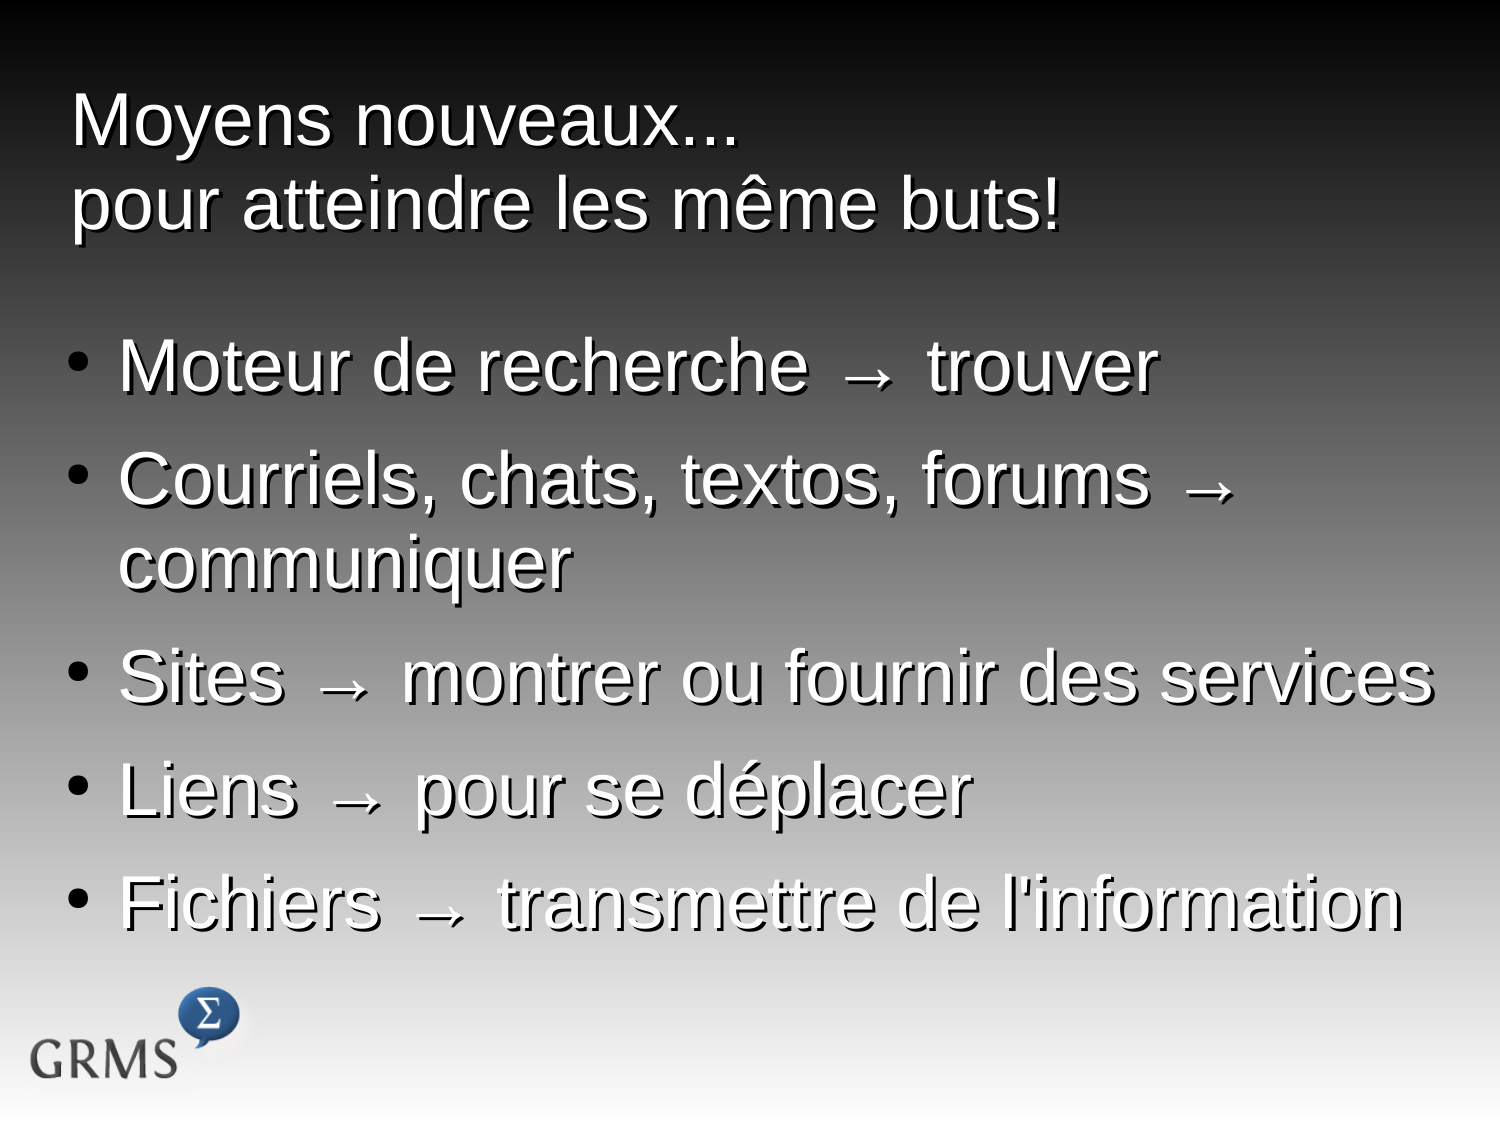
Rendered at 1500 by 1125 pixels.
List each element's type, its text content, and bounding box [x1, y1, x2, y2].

picture [16, 974, 267, 1107]
title Moyens nouveaux... pour atteindre les même buts! [70, 59, 1441, 260]
list Moteur de recherche → trouver Courriels, chats, textos, forums → communiquer Sites → montrer ou fournir des services Liens → pour se déplacer Fichiers → transmettre de l'information [47, 318, 1465, 981]
